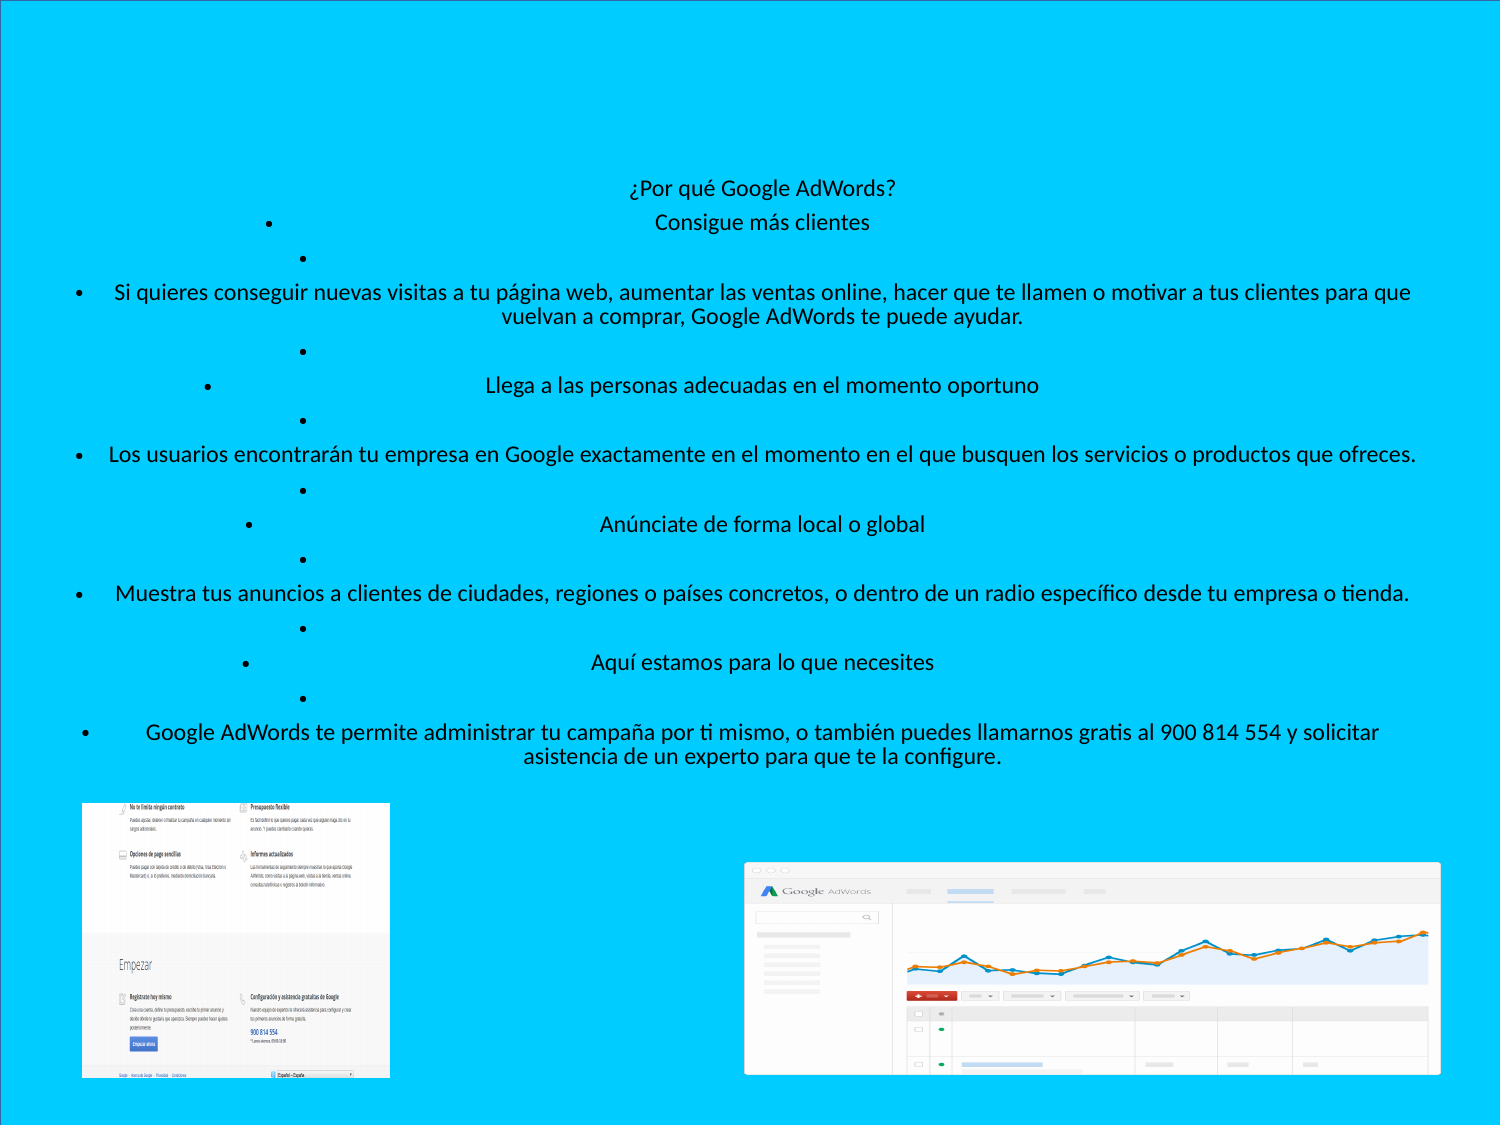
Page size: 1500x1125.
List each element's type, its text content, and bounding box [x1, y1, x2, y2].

picture [745, 863, 1440, 1074]
picture [83, 804, 389, 1077]
list ¿Por qué Google AdWords? Consigue más clientes Si quieres conseguir nuevas visitas a tu página web, aumentar las ventas online, hacer que te llamen o motivar a tus clientes para que vuelvan a comprar, Google AdWords te puede ayudar. Llega a las personas adecuadas en el momento oportuno Los usuarios encontrarán tu empresa en Google exactamente en el momento en el que busquen los servicios o productos que ofreces. Anúnciate de forma local o global Muestra tus anuncios a clientes de ciudades, regiones o países concretos, o dentro de un radio específico desde tu empresa o tienda. Aquí estamos para lo que necesites Google AdWords te permite administrar tu campaña por ti mismo, o también puedes llamarnos gratis al 900 814 554 y solicitar asistencia de un experto para que te la configure. [75, 165, 1425, 818]
text_box [0, 0, 1500, 1125]
